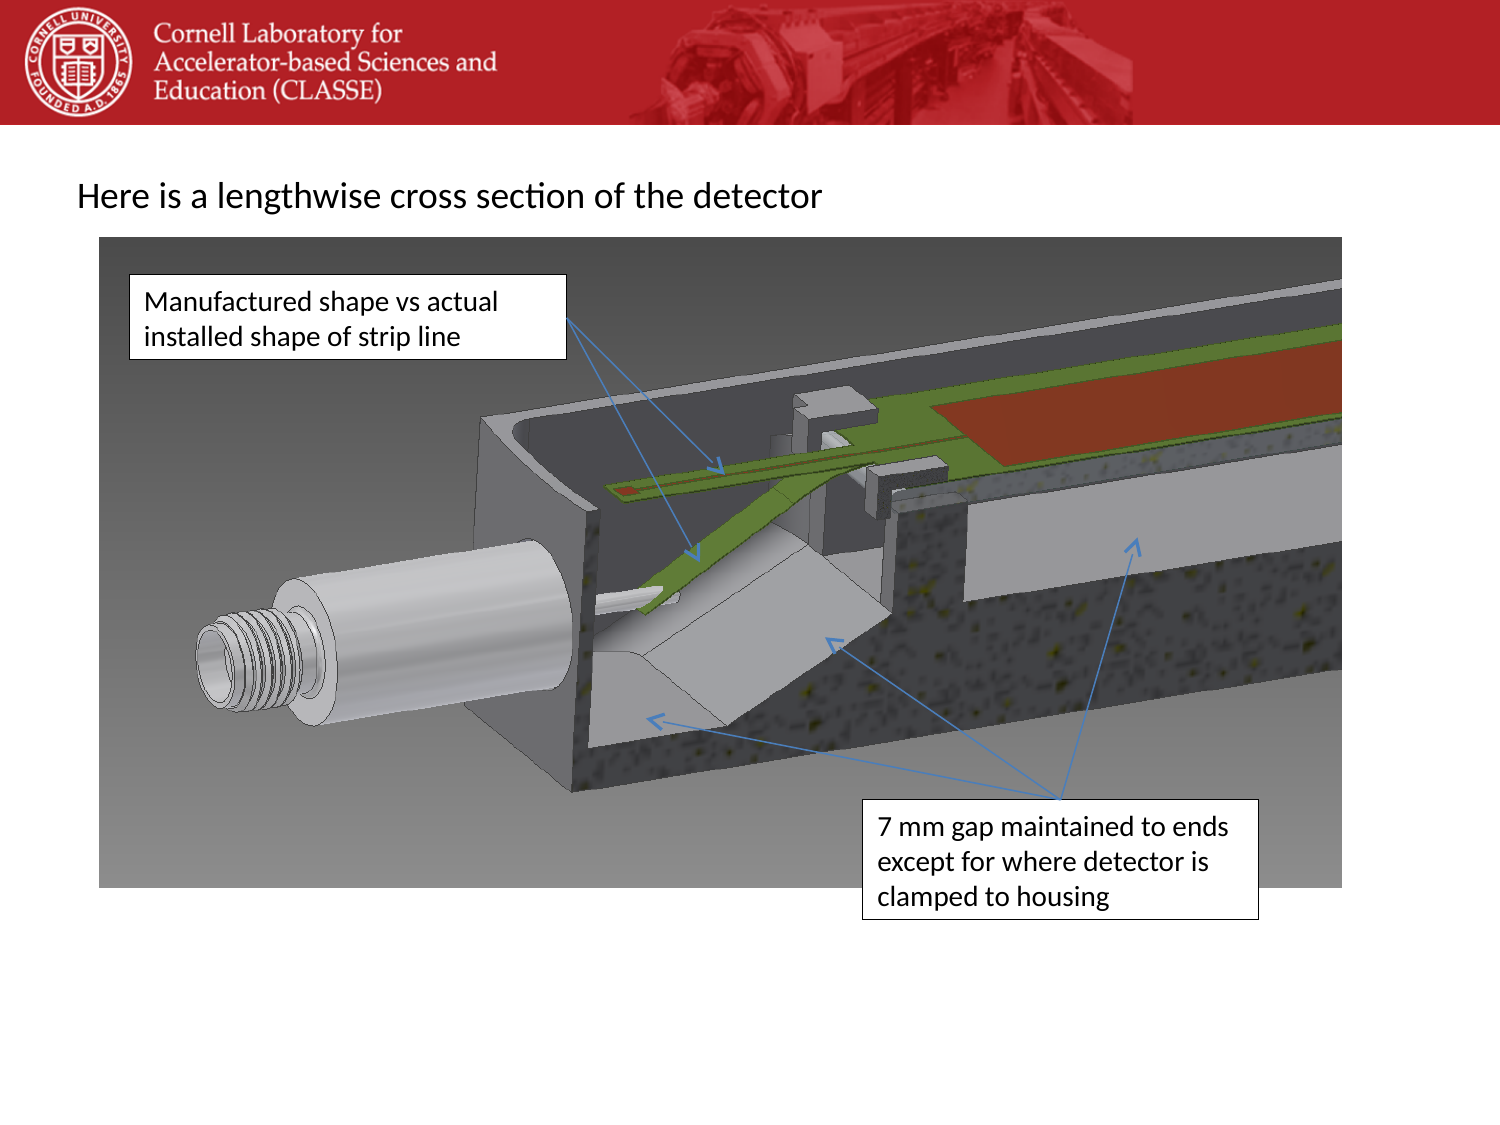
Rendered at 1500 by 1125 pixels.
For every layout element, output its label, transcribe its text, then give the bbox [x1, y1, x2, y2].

picture [99, 237, 1342, 888]
text_box Manufactured shape vs actual installed shape of strip line [129, 274, 567, 360]
picture [0, 0, 1500, 125]
text_box Here is a lengthwise cross section of the detector [62, 163, 1160, 224]
text_box 7 mm gap maintained to ends except for where detector is clamped to housing [862, 799, 1259, 920]
